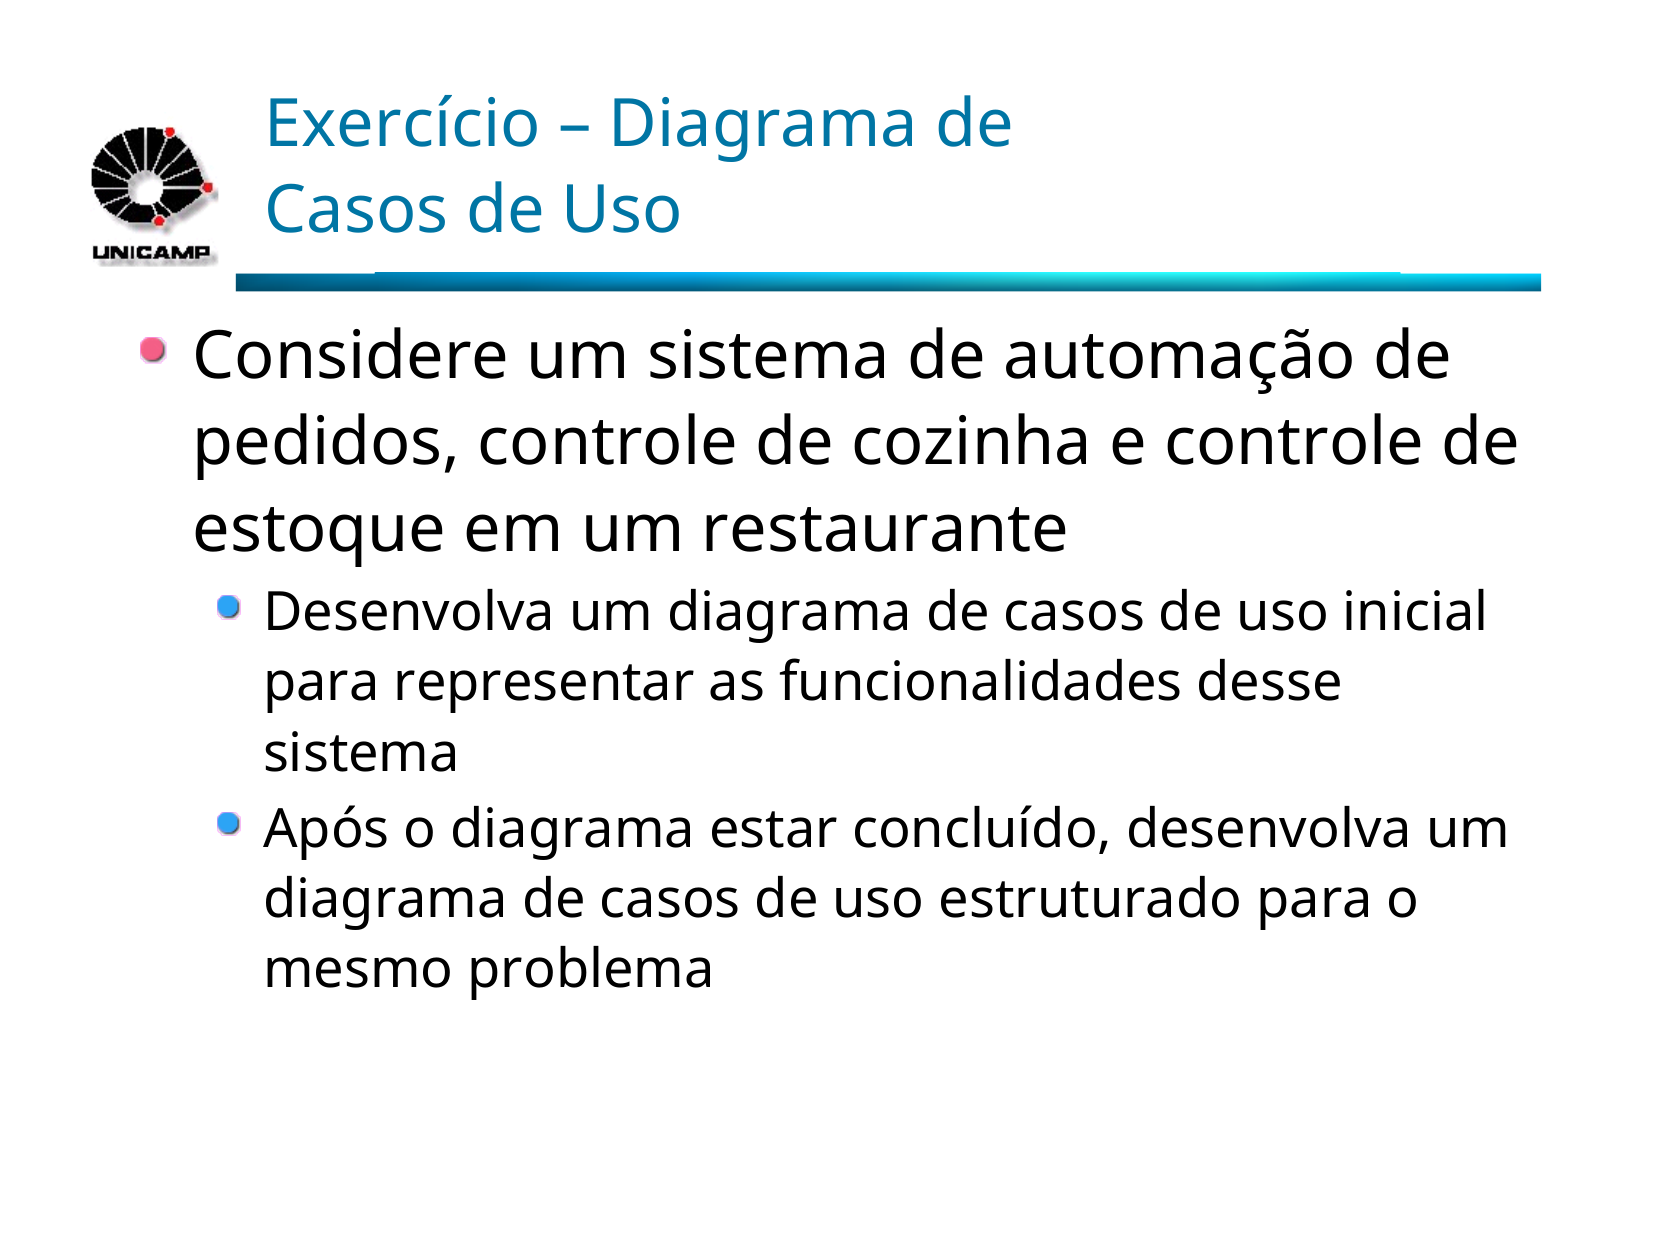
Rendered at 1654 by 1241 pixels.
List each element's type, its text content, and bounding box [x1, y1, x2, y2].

picture [125, 272, 1654, 295]
title Exercício – Diagrama de Casos de Uso [264, 57, 1534, 250]
list Considere um sistema de automação de pedidos, controle de cozinha e controle de estoque em um restaurante Desenvolva um diagrama de casos de uso inicial para representar as funcionalidades desse sistema Após o diagrama estar concluído, desenvolva um diagrama de casos de uso estruturado para o mesmo problema [121, 309, 1534, 1167]
